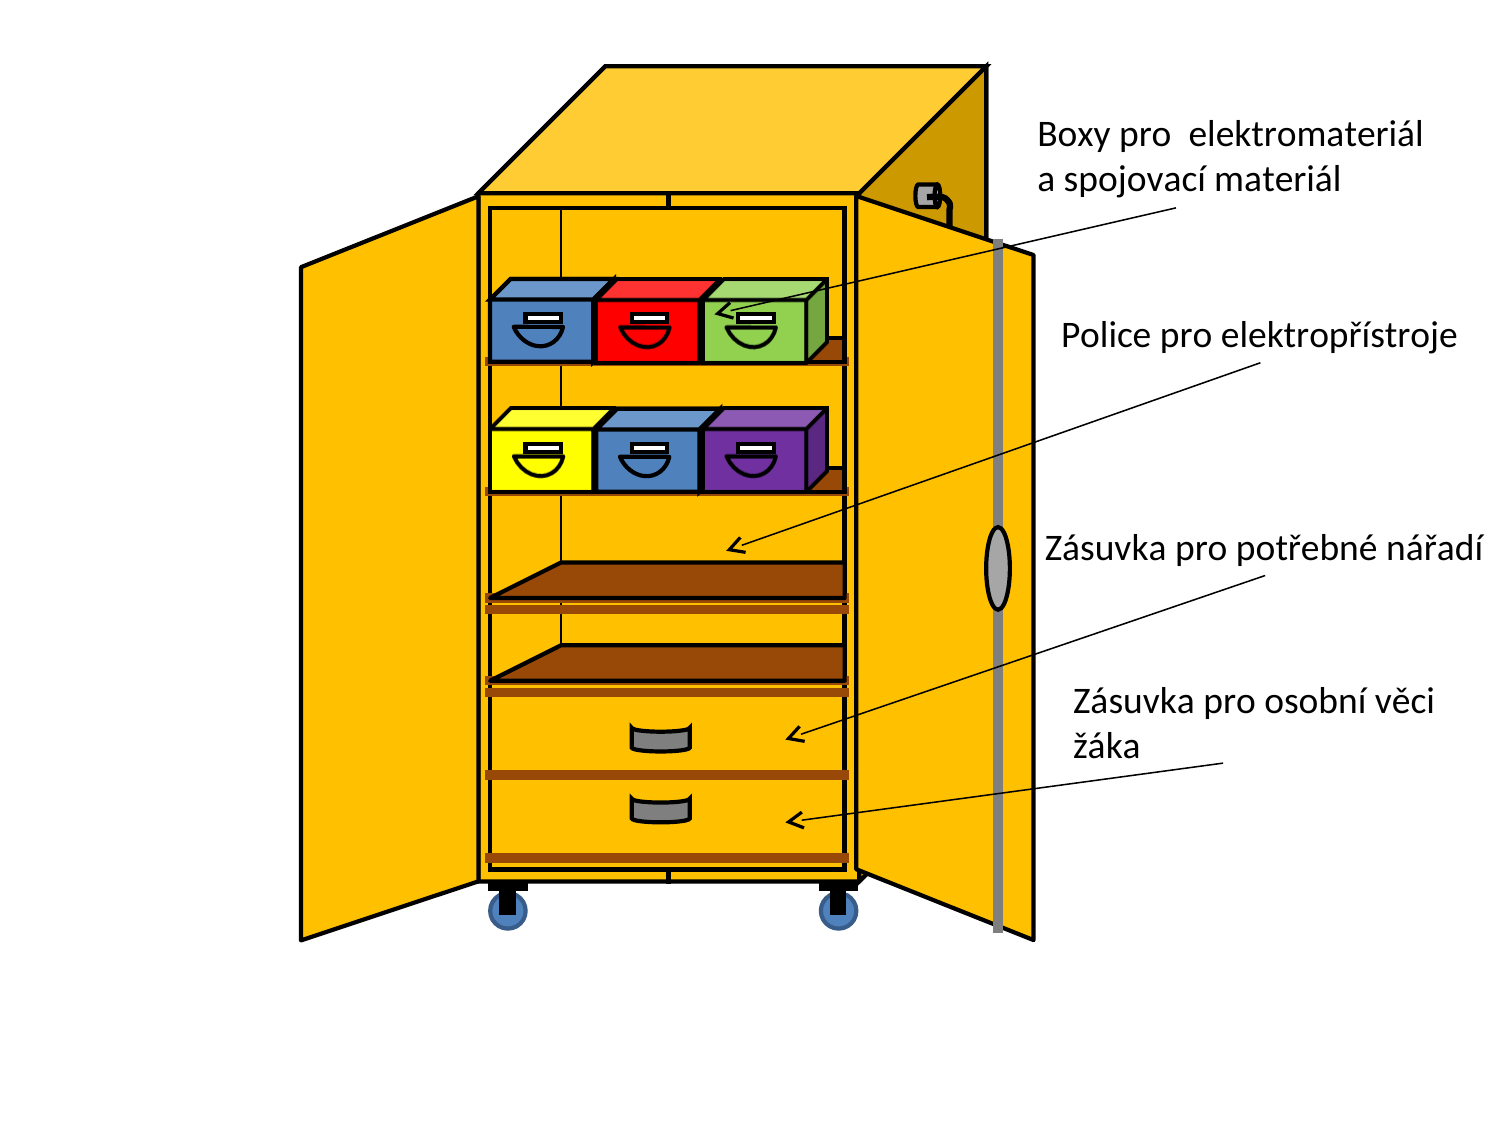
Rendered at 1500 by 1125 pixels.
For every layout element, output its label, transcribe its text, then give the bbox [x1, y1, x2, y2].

text_box [301, 66, 1034, 941]
text_box Zásuvka pro potřebné nářadí [1030, 515, 1499, 576]
text_box [525, 444, 561, 452]
text_box [1003, 790, 1034, 941]
text_box Zásuvka pro osobní věci žáka [1058, 668, 1451, 775]
picture [701, 406, 829, 494]
text_box Boxy pro elektromateriál a spojovací materiál [1022, 101, 1448, 208]
text_box [631, 314, 668, 322]
text_box [1003, 656, 1034, 792]
text_box [596, 428, 701, 492]
text_box [738, 444, 774, 452]
picture [488, 406, 616, 494]
text_box Police pro elektropřístroje [1046, 302, 1474, 364]
text_box [738, 314, 774, 322]
text_box [1003, 247, 1034, 452]
picture [594, 277, 829, 365]
